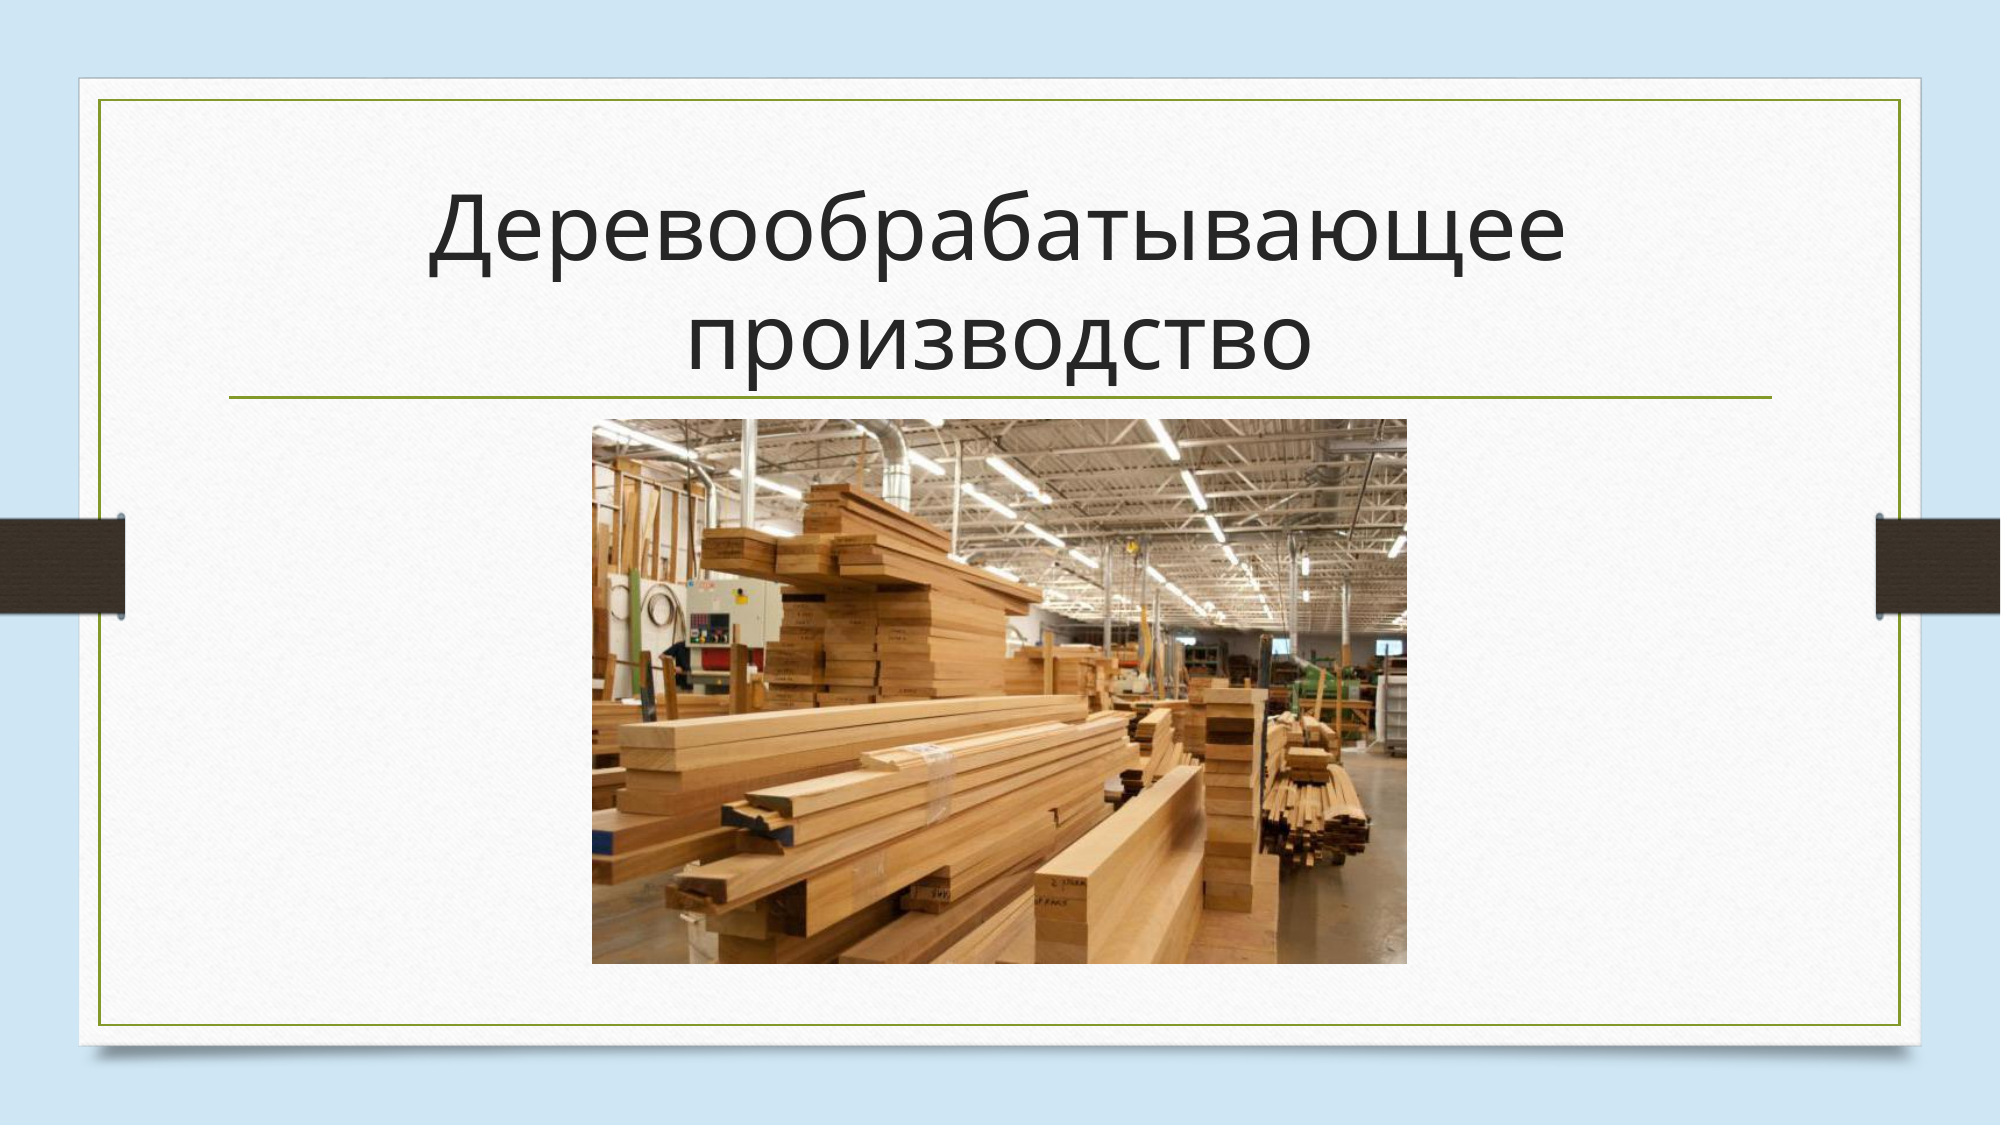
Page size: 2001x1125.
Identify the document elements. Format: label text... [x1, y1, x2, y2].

picture [0, 0, 2001, 1125]
title Деревообрабатывающее производство [212, 161, 1788, 375]
